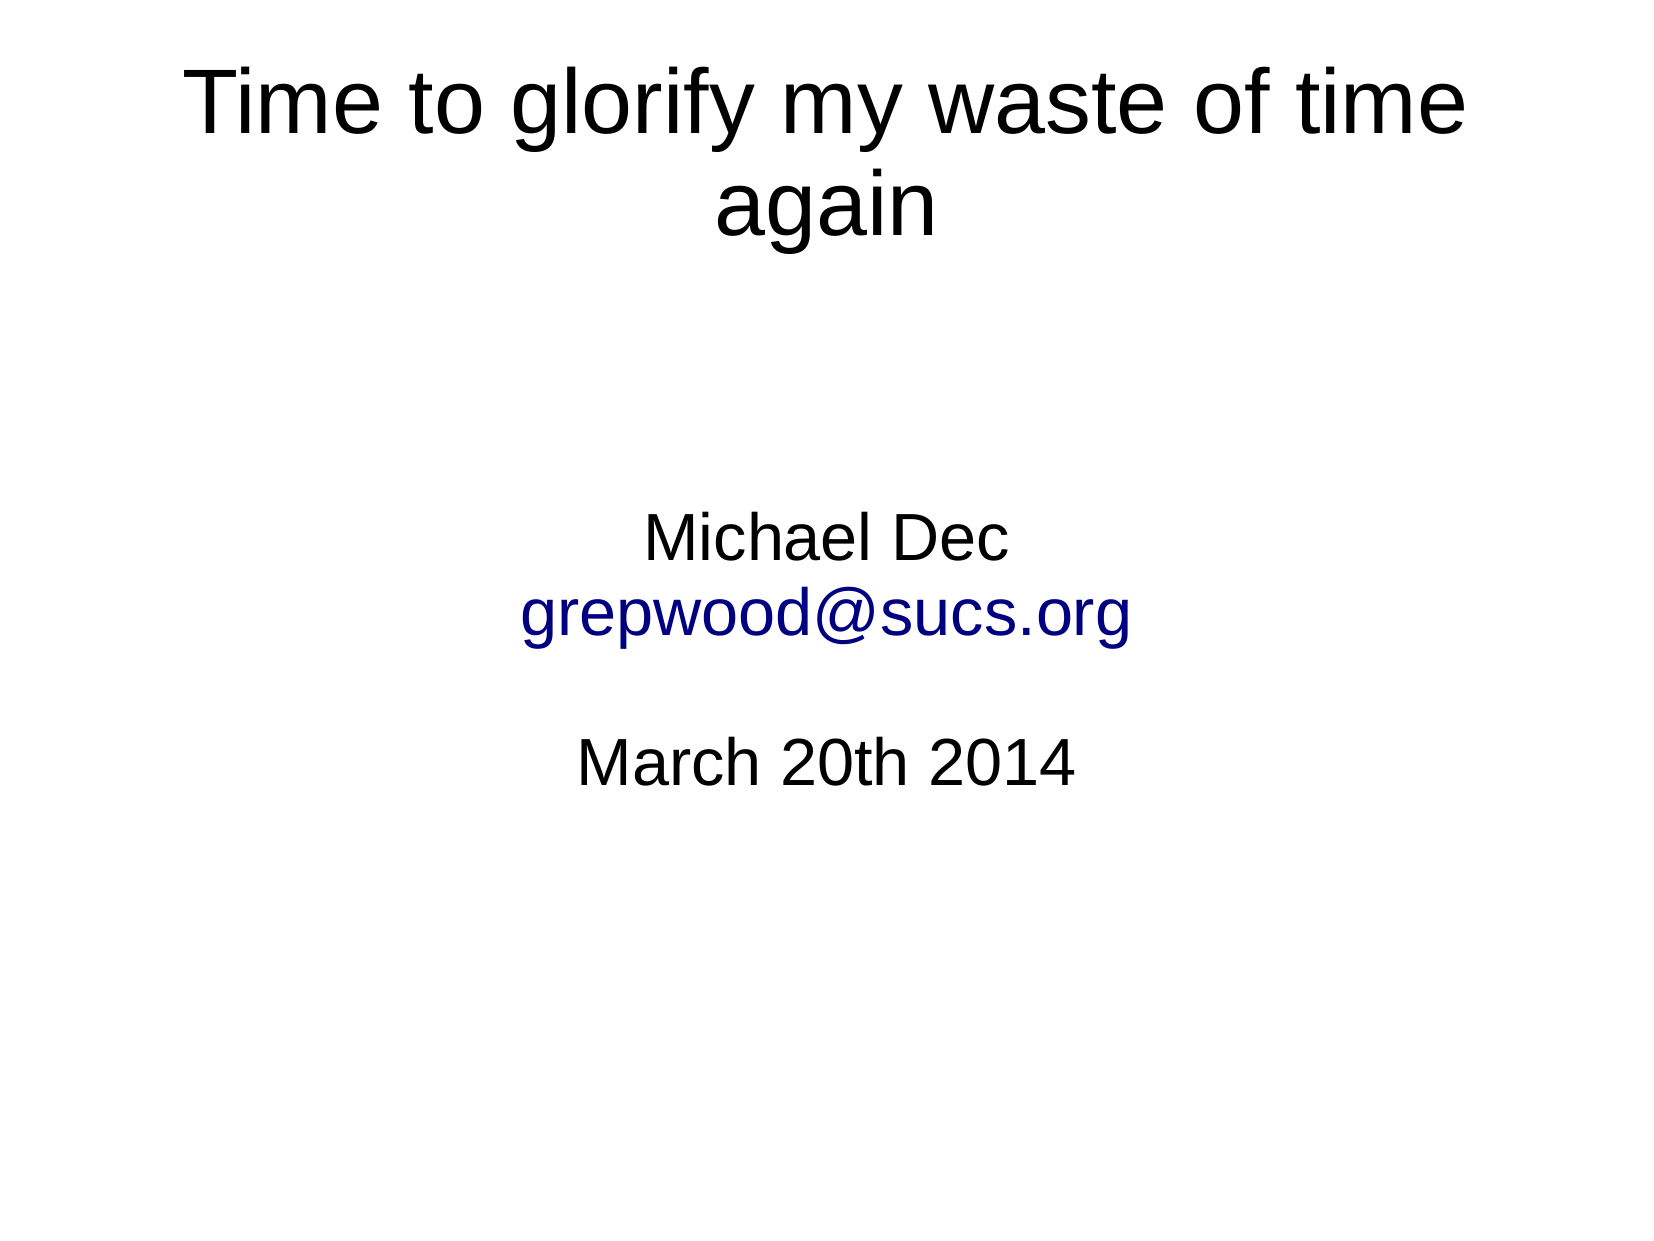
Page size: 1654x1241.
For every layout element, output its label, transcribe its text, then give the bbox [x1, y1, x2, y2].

title Time to glorify my waste of time again [82, 49, 1571, 257]
subtitle Michael Dec grepwood@sucs.org March 20th 2014 [82, 290, 1571, 1010]
